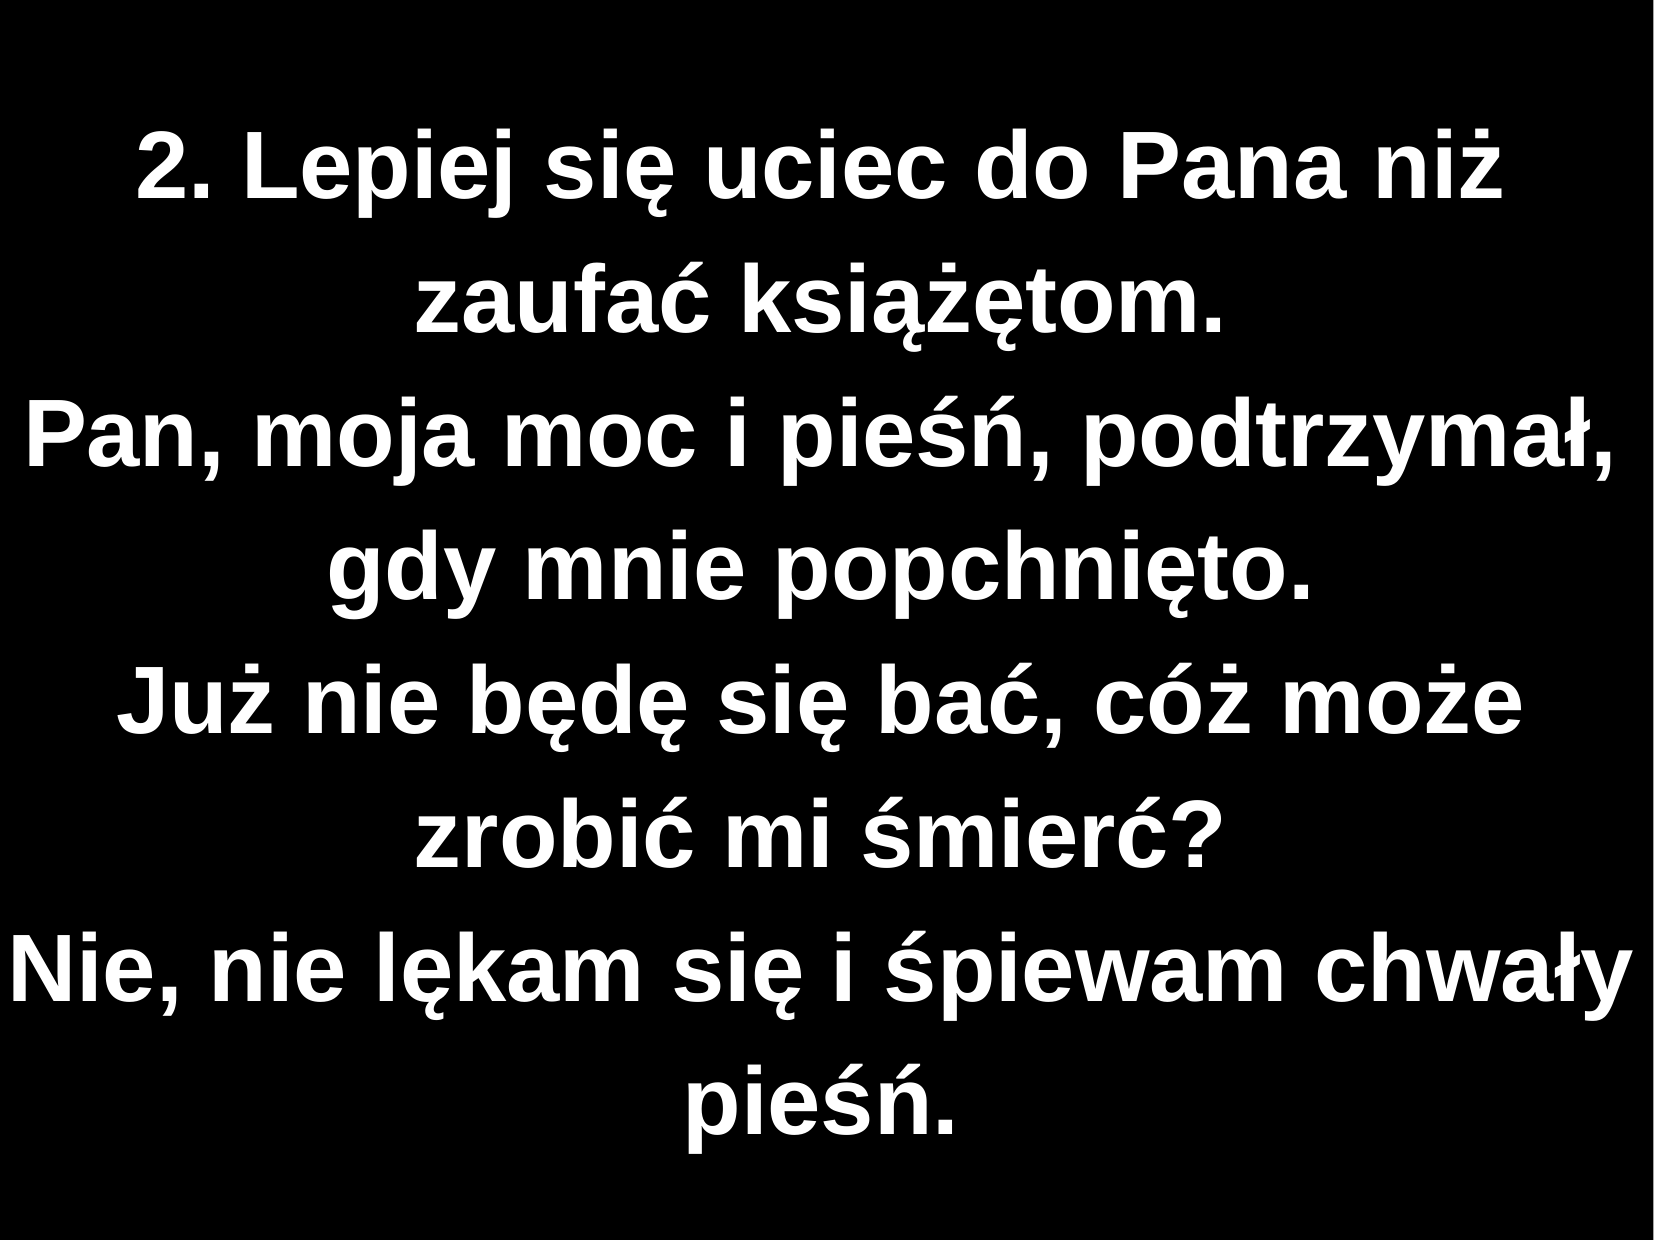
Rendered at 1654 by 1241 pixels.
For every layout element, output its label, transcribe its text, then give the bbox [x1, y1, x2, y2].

subtitle 2. Lepiej się uciec do Pana niż zaufać książętom. Pan, moja moc i pieśń, podtrzymał, gdy mnie popchnięto. Już nie będę się bać, cóż może zrobić mi śmierć? Nie, nie lękam się i śpiewam chwały pieśń. [0, 0, 1642, 1241]
